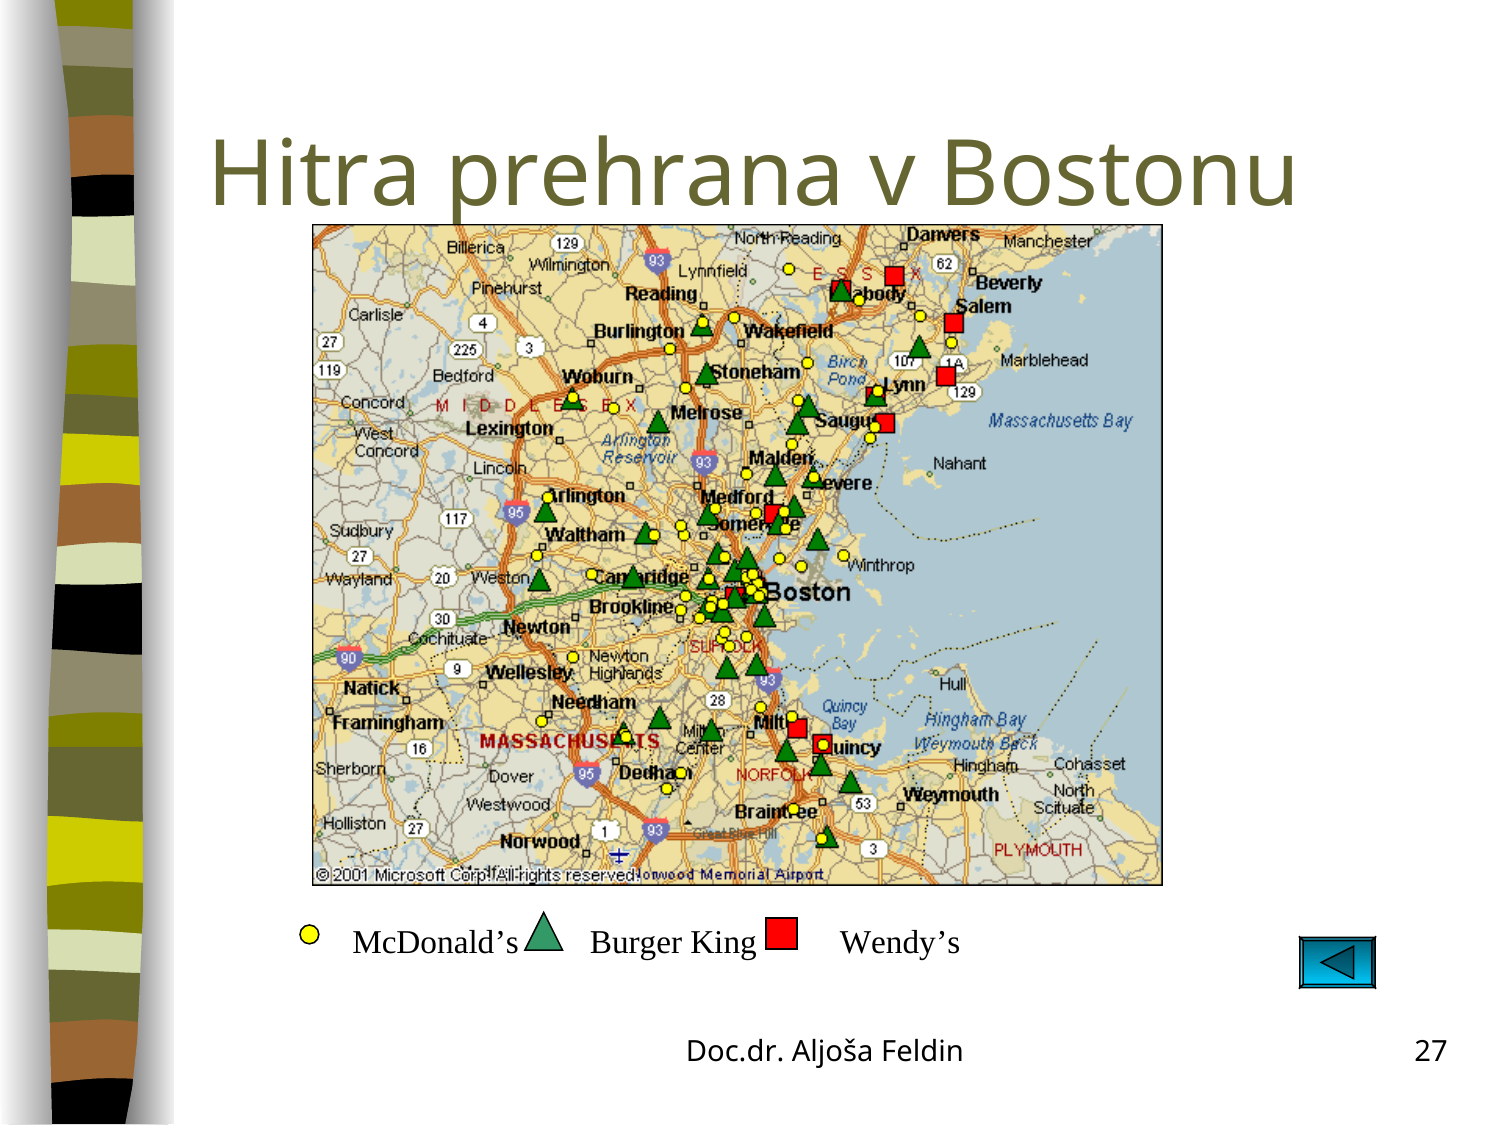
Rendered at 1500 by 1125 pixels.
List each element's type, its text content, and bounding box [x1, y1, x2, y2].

text_box [300, 924, 319, 944]
text_box [524, 912, 563, 951]
text_box Wendy’s [825, 912, 1051, 968]
text_box Burger King [575, 912, 788, 968]
text_box [1301, 937, 1376, 988]
text_box Doc.dr. Aljoša Feldin [587, 1025, 1063, 1101]
text_box <number> [1149, 1025, 1463, 1101]
title Hitra prehrana v Bostonu [192, 74, 1468, 263]
text_box McDonald’s [337, 912, 575, 968]
text_box [765, 917, 798, 950]
picture [312, 224, 1163, 886]
